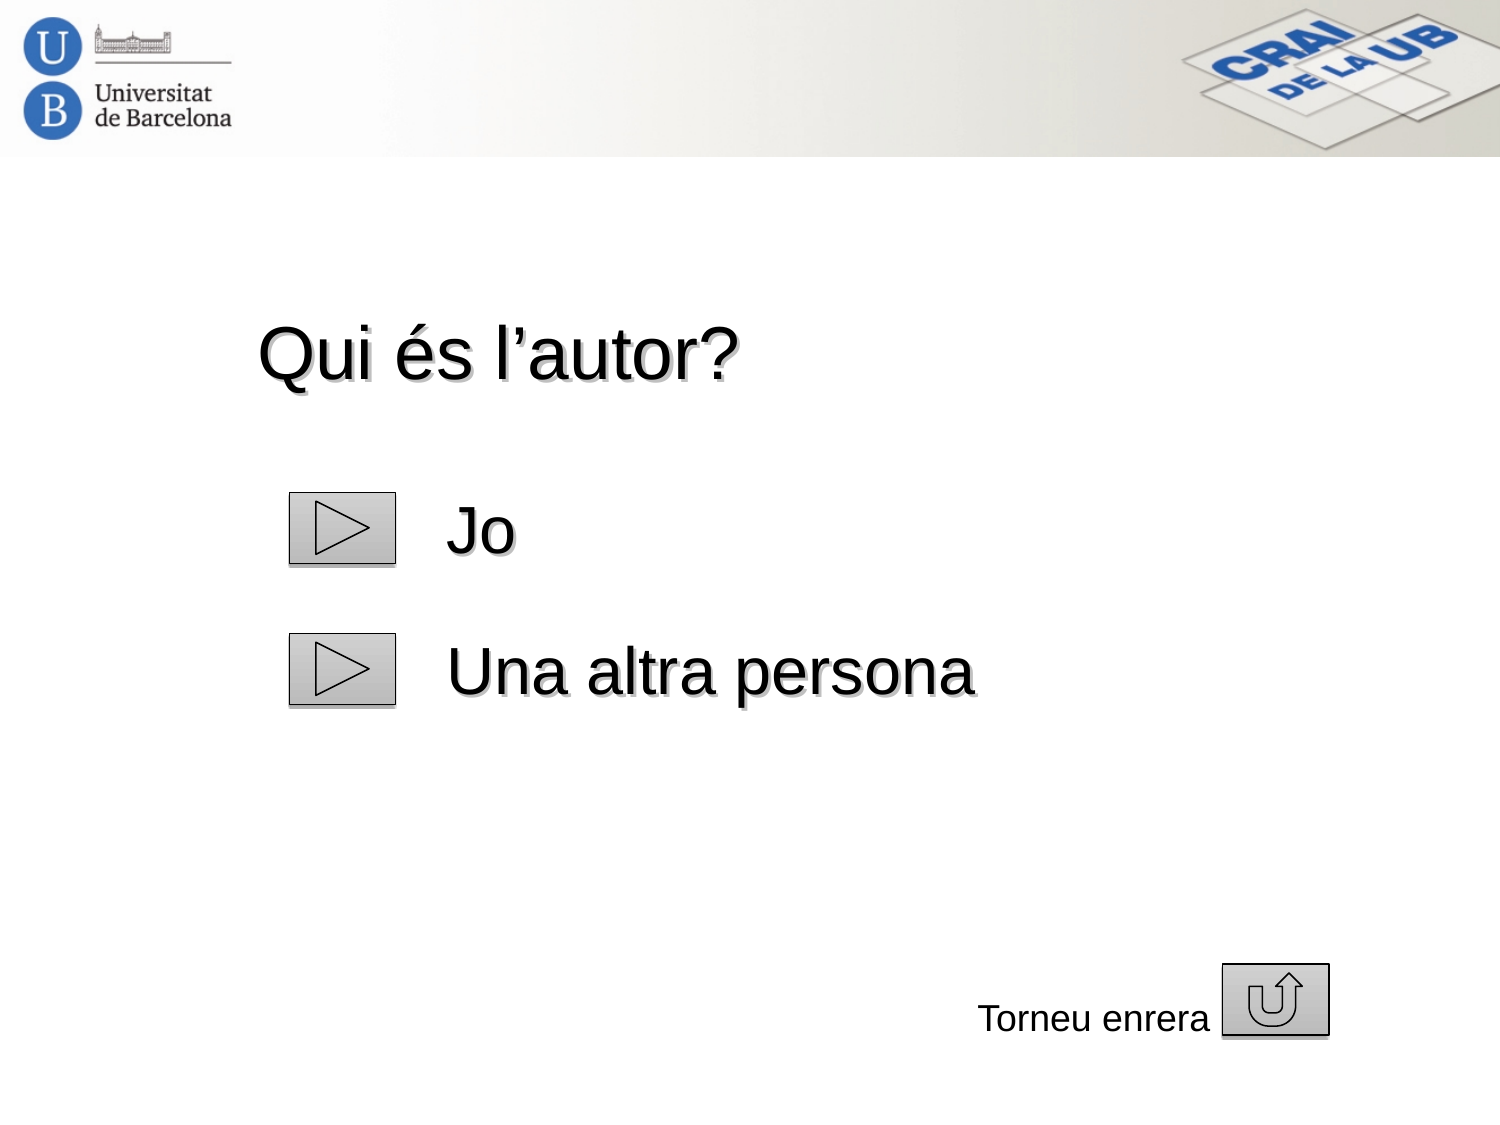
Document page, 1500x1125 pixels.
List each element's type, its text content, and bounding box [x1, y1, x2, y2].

text_box Jo [431, 479, 999, 576]
text_box Torneu enrera [962, 986, 1235, 1047]
title Qui és l’autor? [242, 255, 939, 443]
text_box [289, 633, 396, 705]
text_box [1222, 964, 1329, 1036]
text_box Una altra persona [431, 620, 999, 717]
text_box [289, 492, 396, 564]
